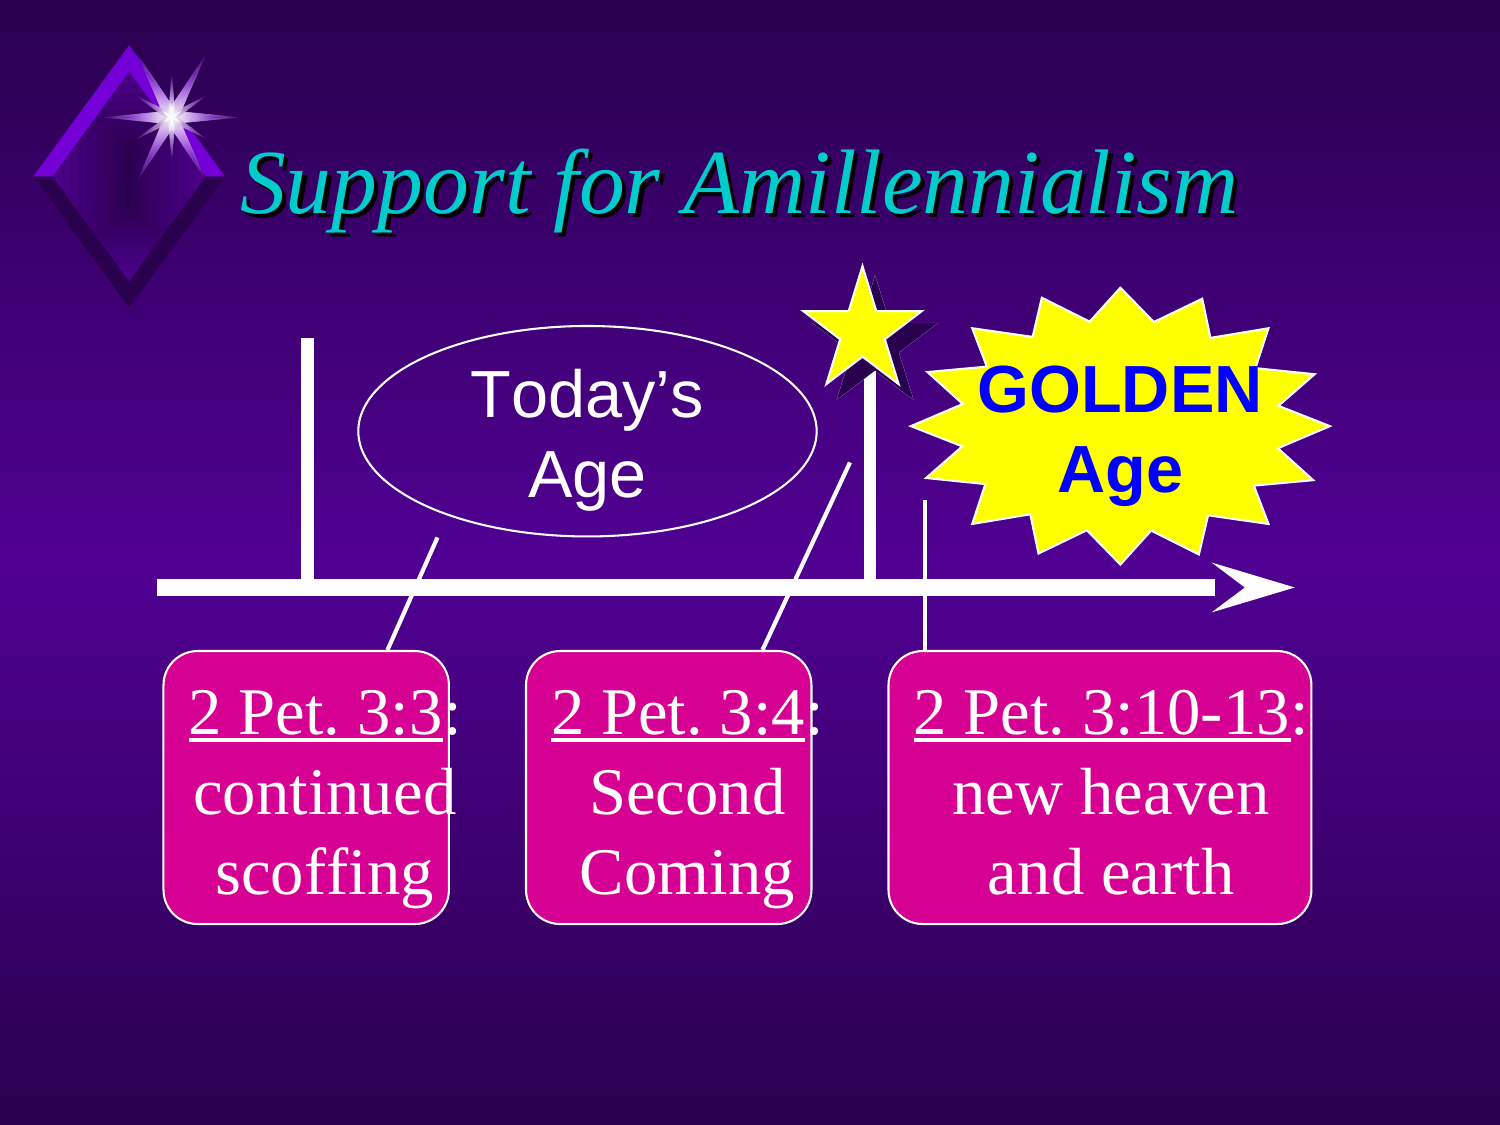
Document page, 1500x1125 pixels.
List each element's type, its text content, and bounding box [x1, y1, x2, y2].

text_box GOLDEN Age [910, 287, 1330, 565]
title Support for Amillennialism [224, 78, 1388, 288]
text_box 2 Pet. 3:10-13: new heaven and earth [888, 651, 1312, 925]
text_box Today’s Age [358, 325, 817, 537]
text_box [803, 266, 922, 385]
text_box 2 Pet. 3:3: continued scoffing [163, 651, 449, 925]
text_box 2 Pet. 3:4: Second Coming [526, 651, 812, 925]
